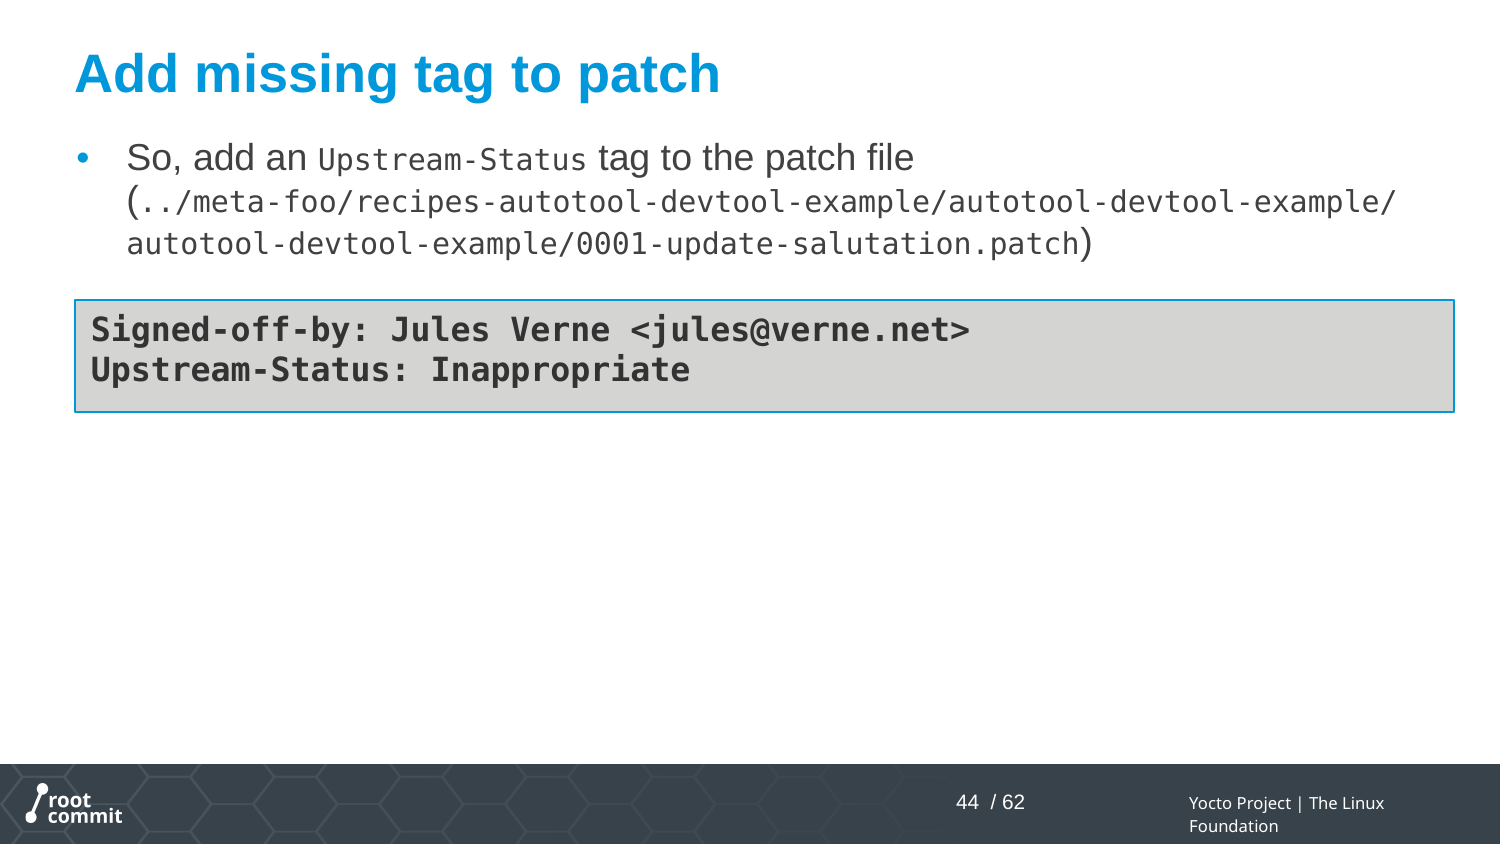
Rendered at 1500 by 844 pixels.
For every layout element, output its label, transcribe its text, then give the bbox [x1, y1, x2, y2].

picture [0, 0, 1500, 844]
text_box So, add an Upstream-Status tag to the patch file (../meta-foo/recipes-autotool-devtool-example/autotool-devtool-example/autotool-devtool-example/0001-update-salutation.patch) [75, 136, 1425, 263]
text_box Signed-off-by: Jules Verne <jules@verne.net> Upstream-Status: Inappropriate [75, 299, 1455, 413]
text_box Add missing tag to patch [74, 50, 1424, 159]
